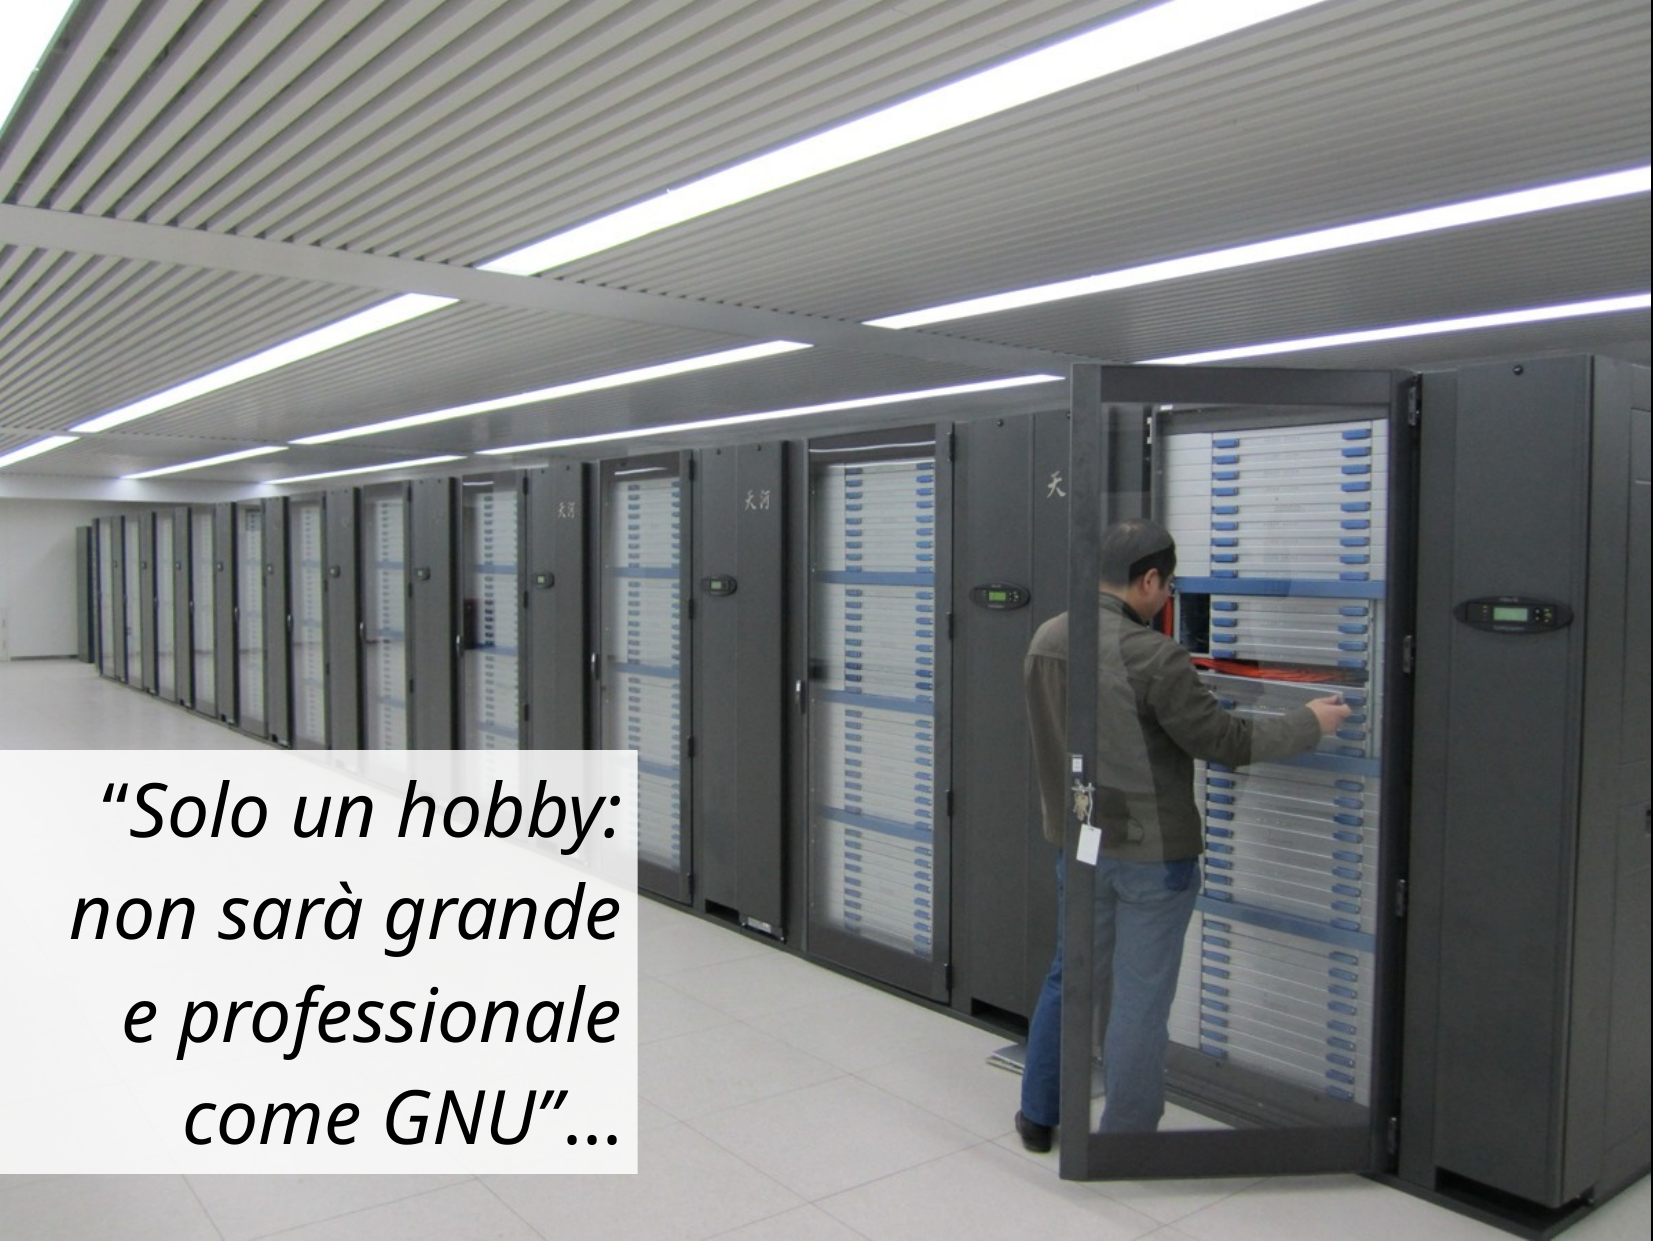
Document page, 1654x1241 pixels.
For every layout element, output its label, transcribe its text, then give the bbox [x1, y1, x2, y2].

text_box “Solo un hobby: non sarà grande e professionale come GNU”... [0, 749, 638, 761]
picture [0, 0, 1651, 1241]
